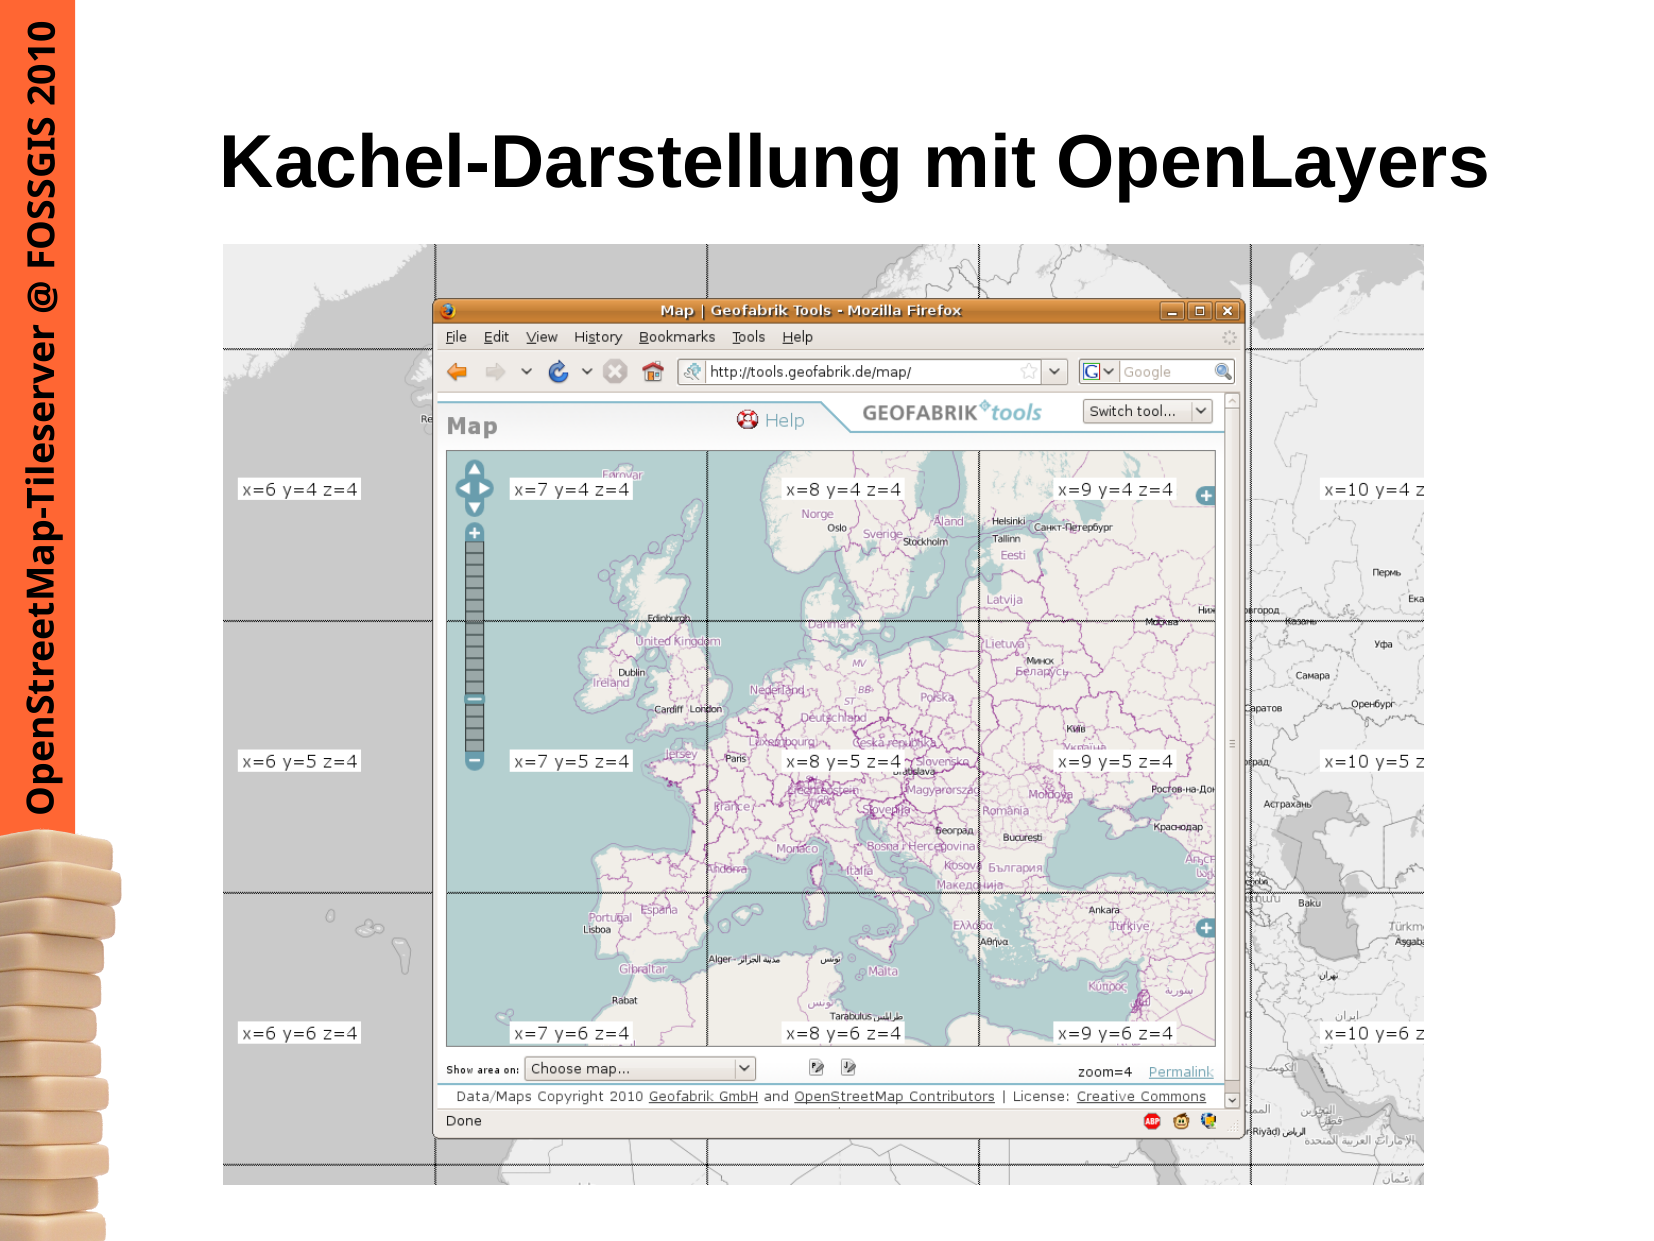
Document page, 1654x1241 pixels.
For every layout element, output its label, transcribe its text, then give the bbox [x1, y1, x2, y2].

picture [223, 244, 1424, 1185]
text_box Kachel-Darstellung mit OpenLayers [205, 112, 1546, 212]
picture [0, 816, 133, 1241]
